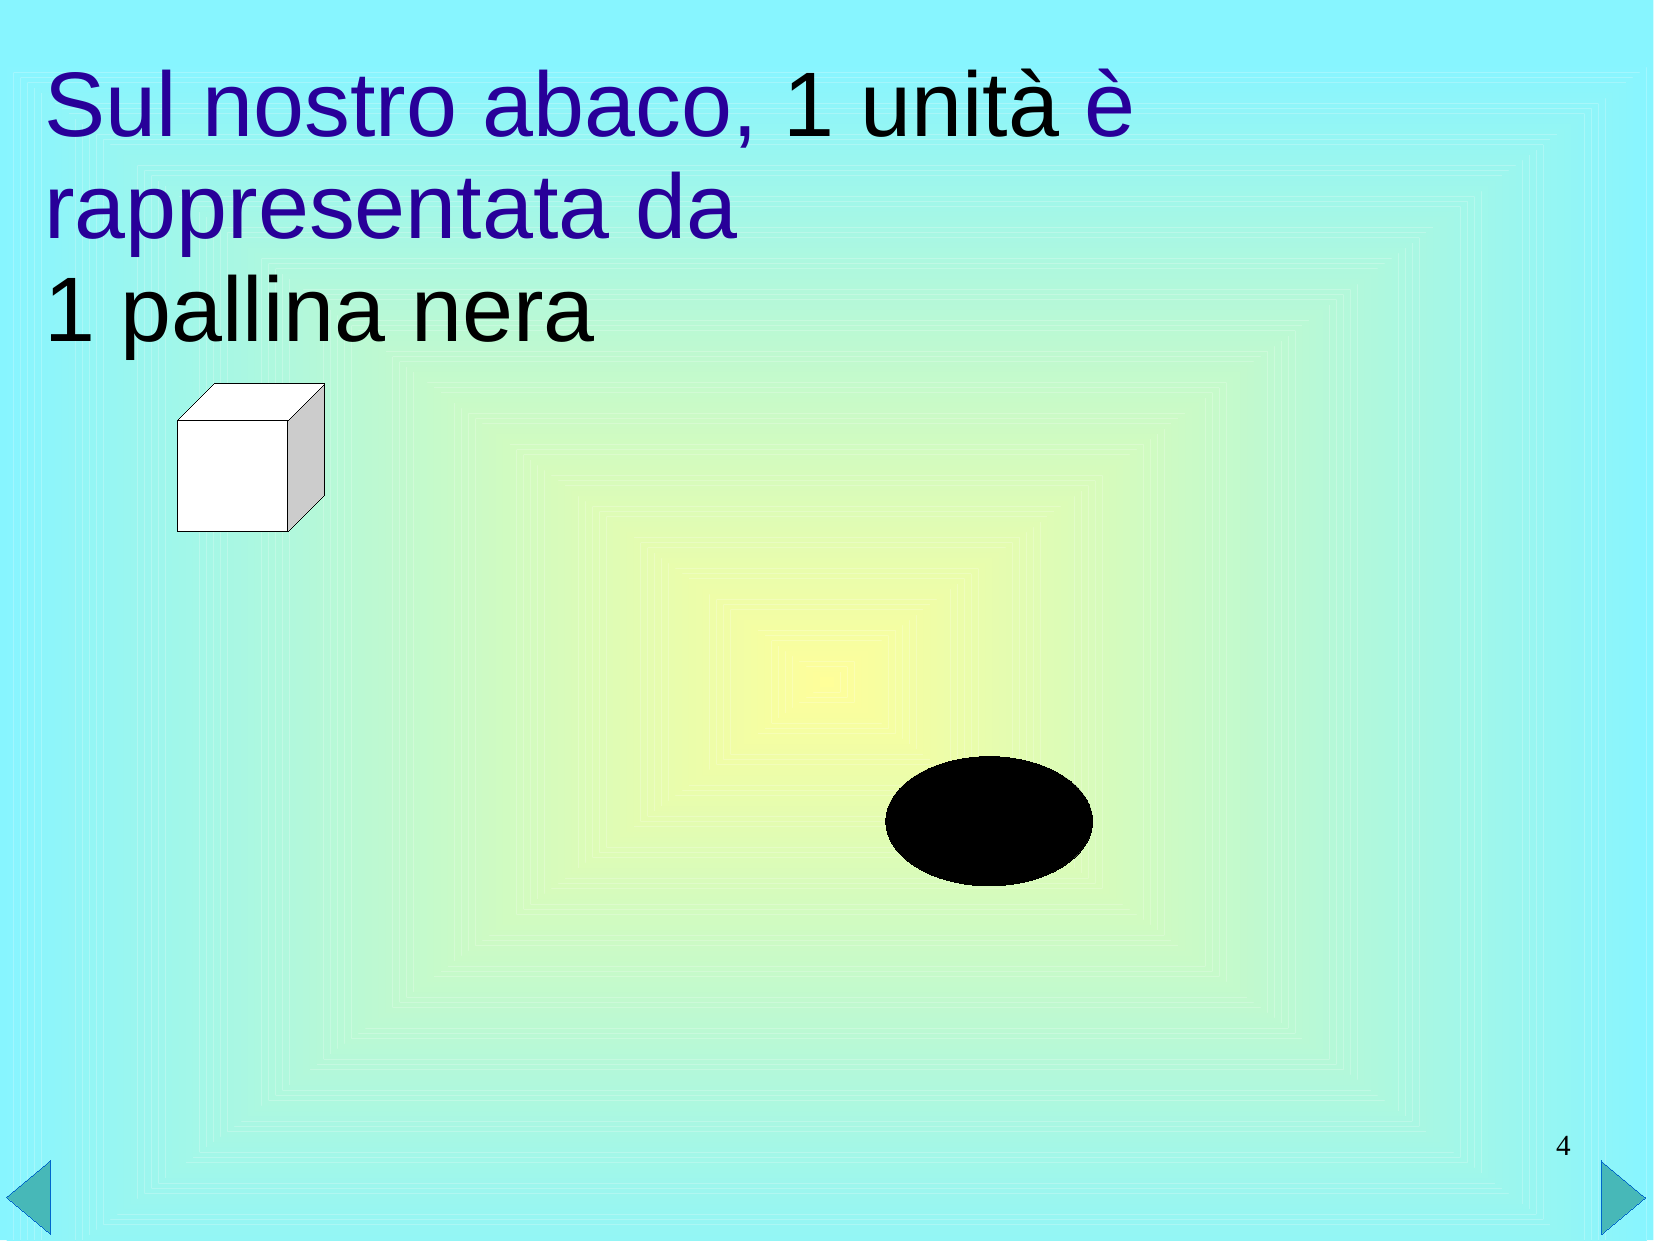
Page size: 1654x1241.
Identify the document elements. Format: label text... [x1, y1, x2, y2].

text_box [6, 1160, 51, 1235]
text_box [1601, 1160, 1646, 1235]
text_box [885, 756, 1093, 886]
text_box [177, 383, 325, 532]
text_box Sul nostro abaco, 1 unità è rappresentata da 1 pallina nera [29, 45, 1270, 369]
